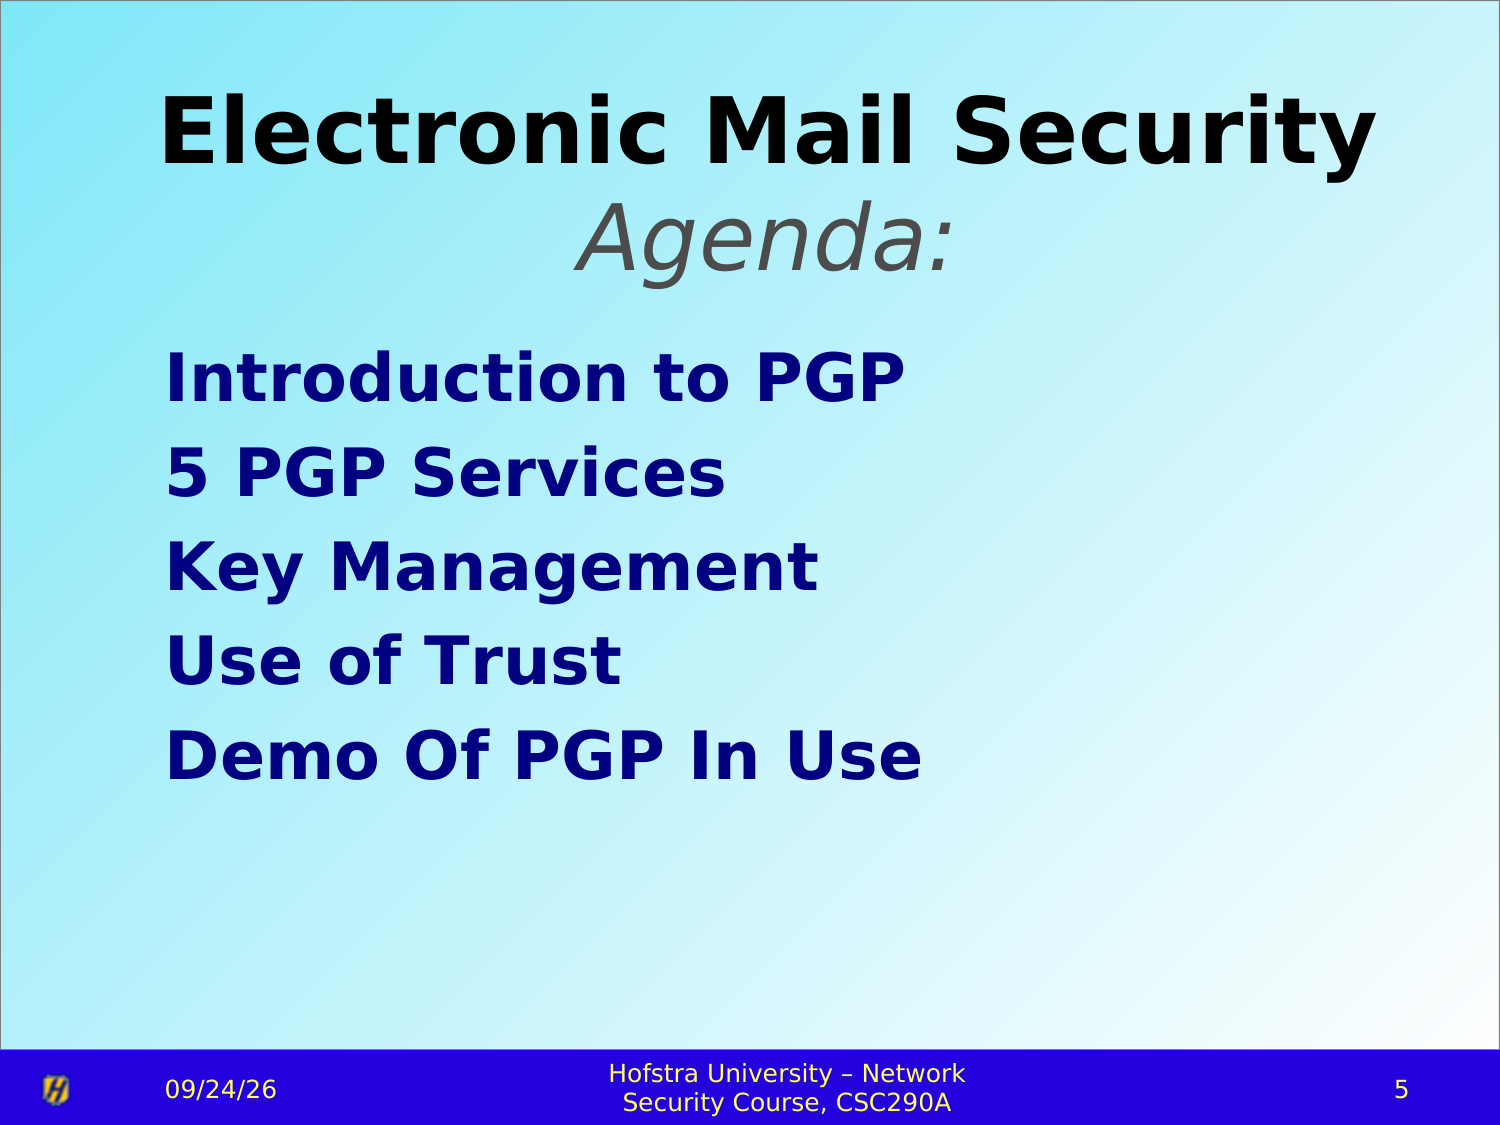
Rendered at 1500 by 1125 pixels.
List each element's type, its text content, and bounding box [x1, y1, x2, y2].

title Electronic Mail Security Agenda: [75, 70, 1463, 300]
list Introduction to PGP 5 PGP Services Key Management Use of Trust Demo Of PGP In Use [150, 331, 1426, 1037]
picture [37, 1072, 76, 1110]
